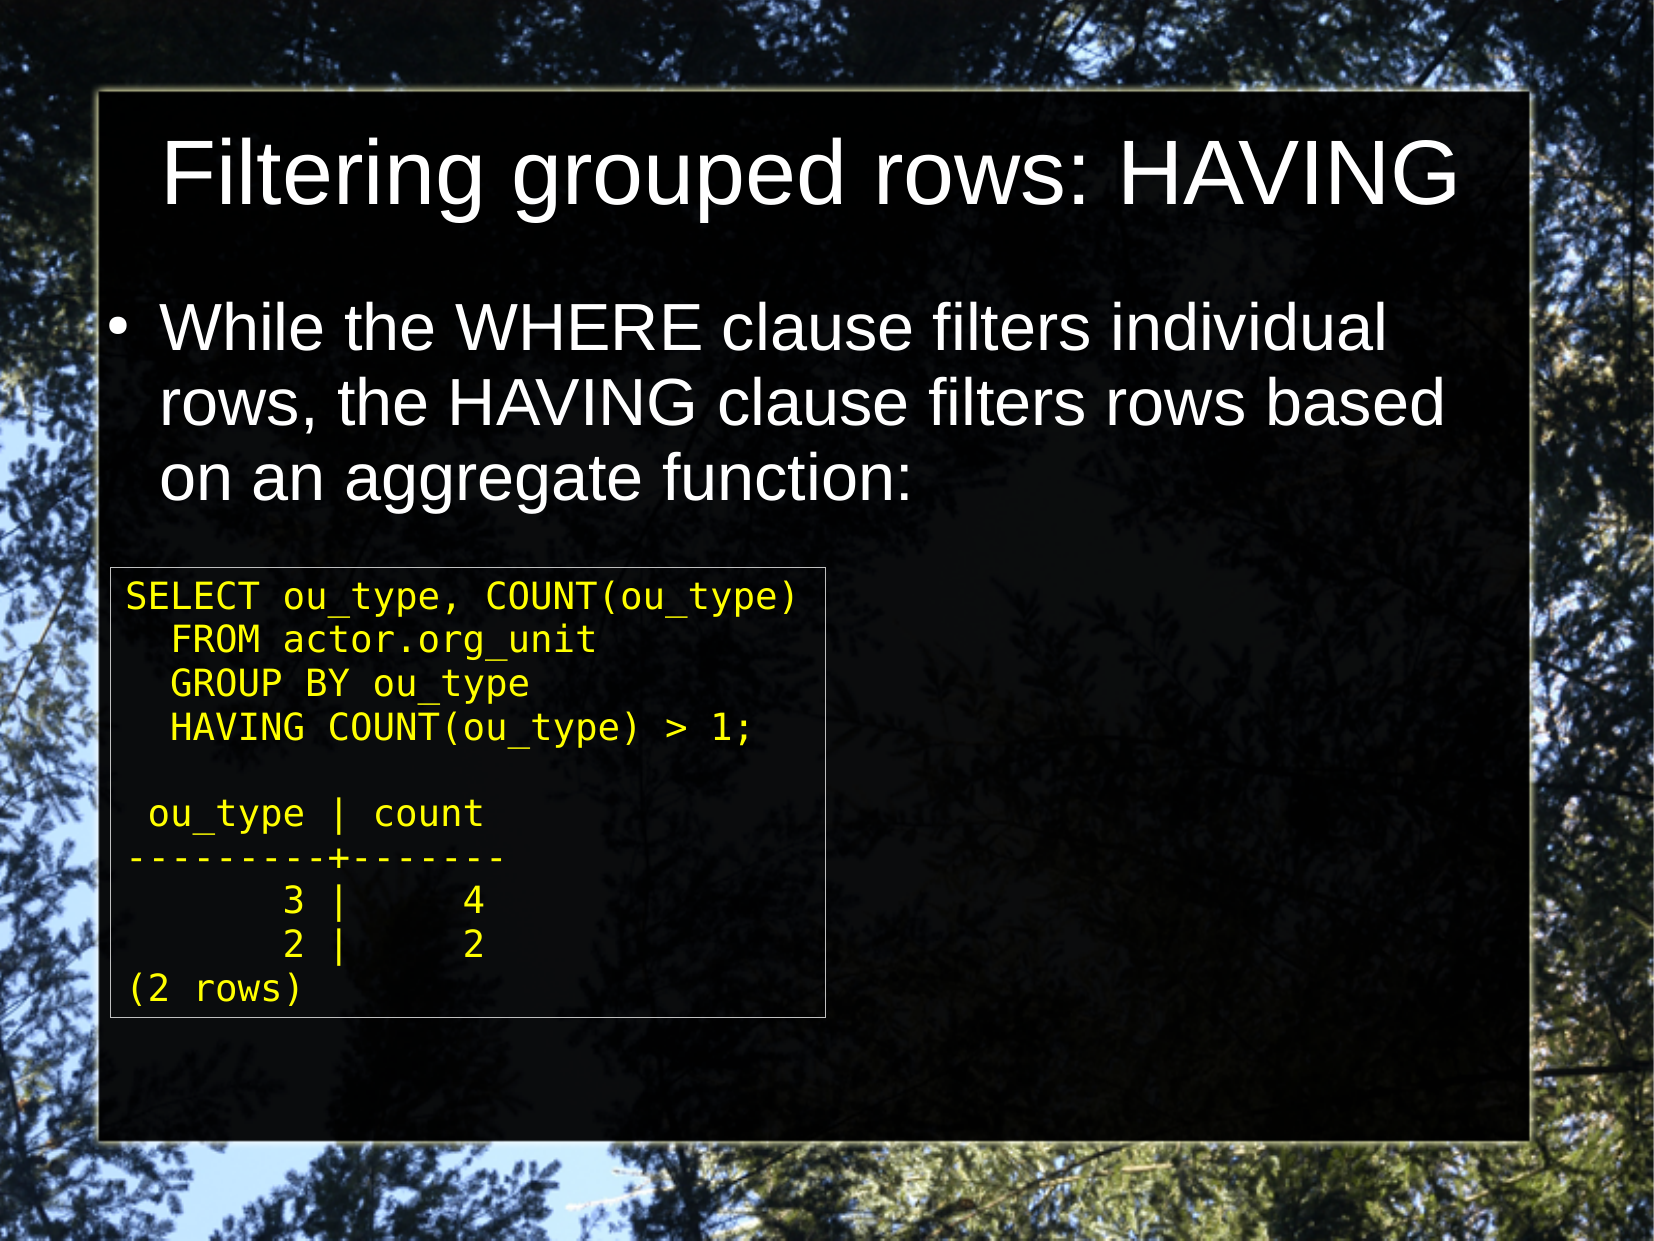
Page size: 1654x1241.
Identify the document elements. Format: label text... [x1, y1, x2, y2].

title Filtering grouped rows: HAVING [88, 95, 1536, 250]
list While the WHERE clause filters individual rows, the HAVING clause filters rows based on an aggregate function: [88, 290, 1536, 1094]
text_box SELECT ou_type, COUNT(ou_type) FROM actor.org_unit GROUP BY ou_type HAVING COUNT(ou_type) > 1; ou_type | count ---------+------- 3 | 4 2 | 2 (2 rows) [110, 567, 826, 1018]
picture [0, 0, 1654, 1241]
